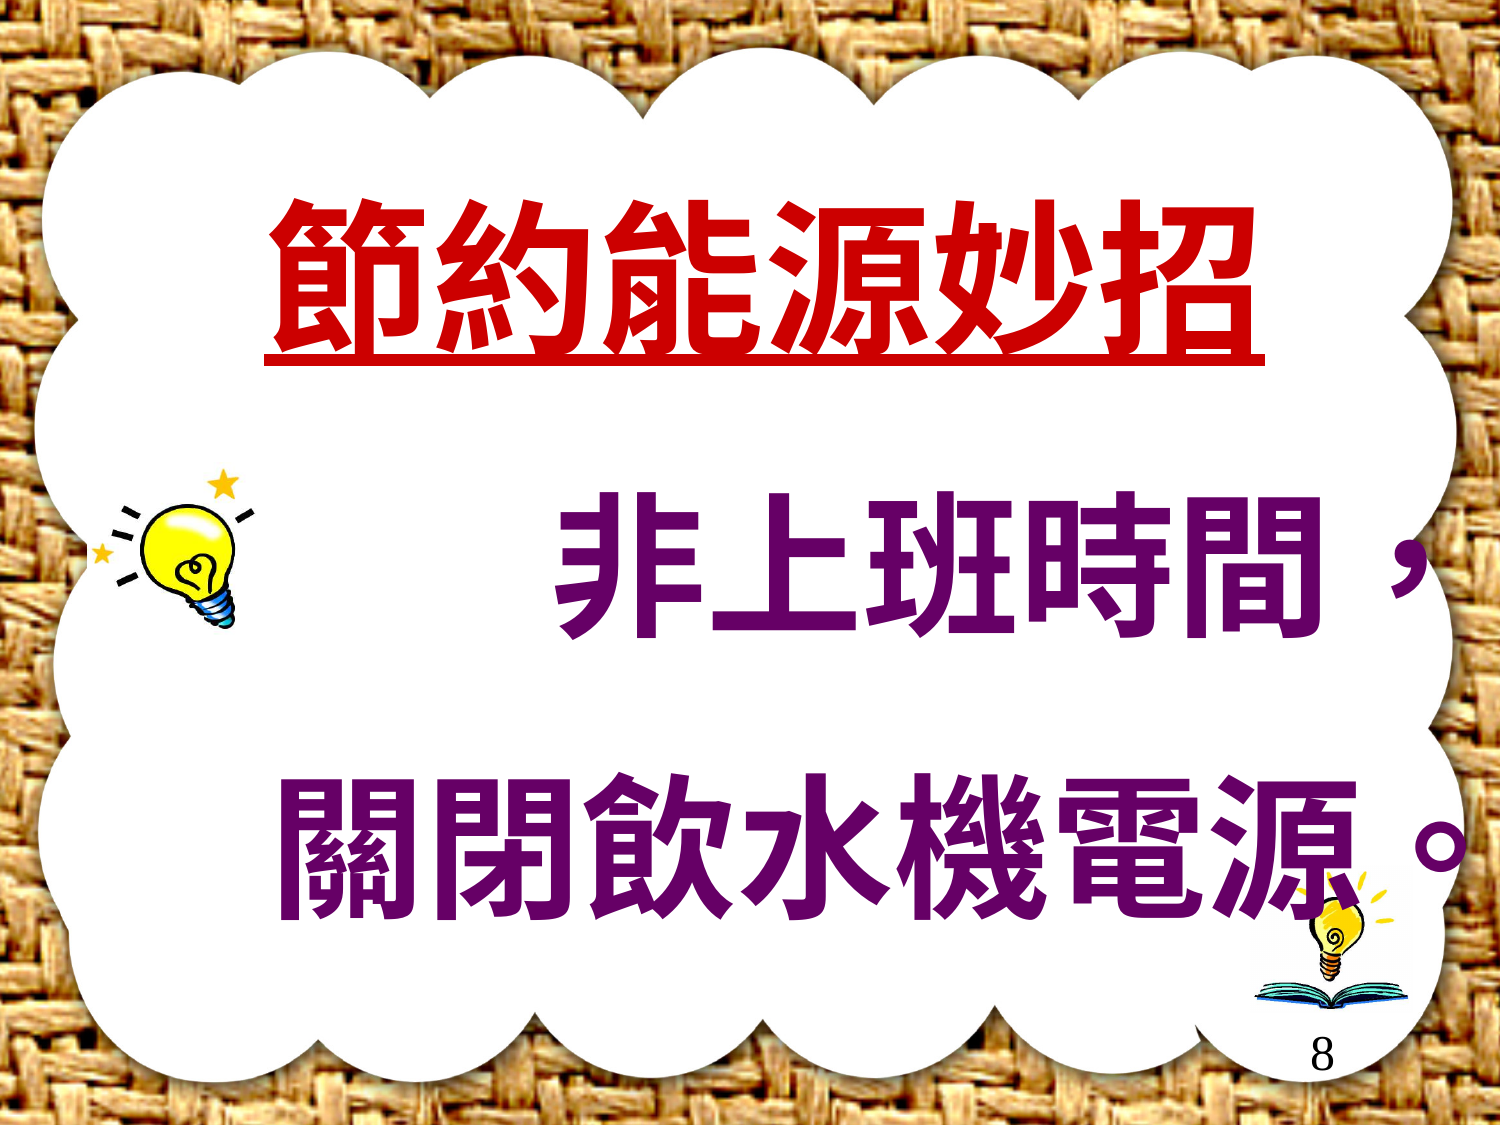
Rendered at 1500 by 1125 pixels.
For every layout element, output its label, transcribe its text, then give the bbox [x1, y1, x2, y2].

text_box 節約能源妙招 非上班時間，關閉飲水機電源。 [49, 87, 1413, 1013]
chart [87, 462, 263, 638]
picture [0, 0, 1500, 1125]
